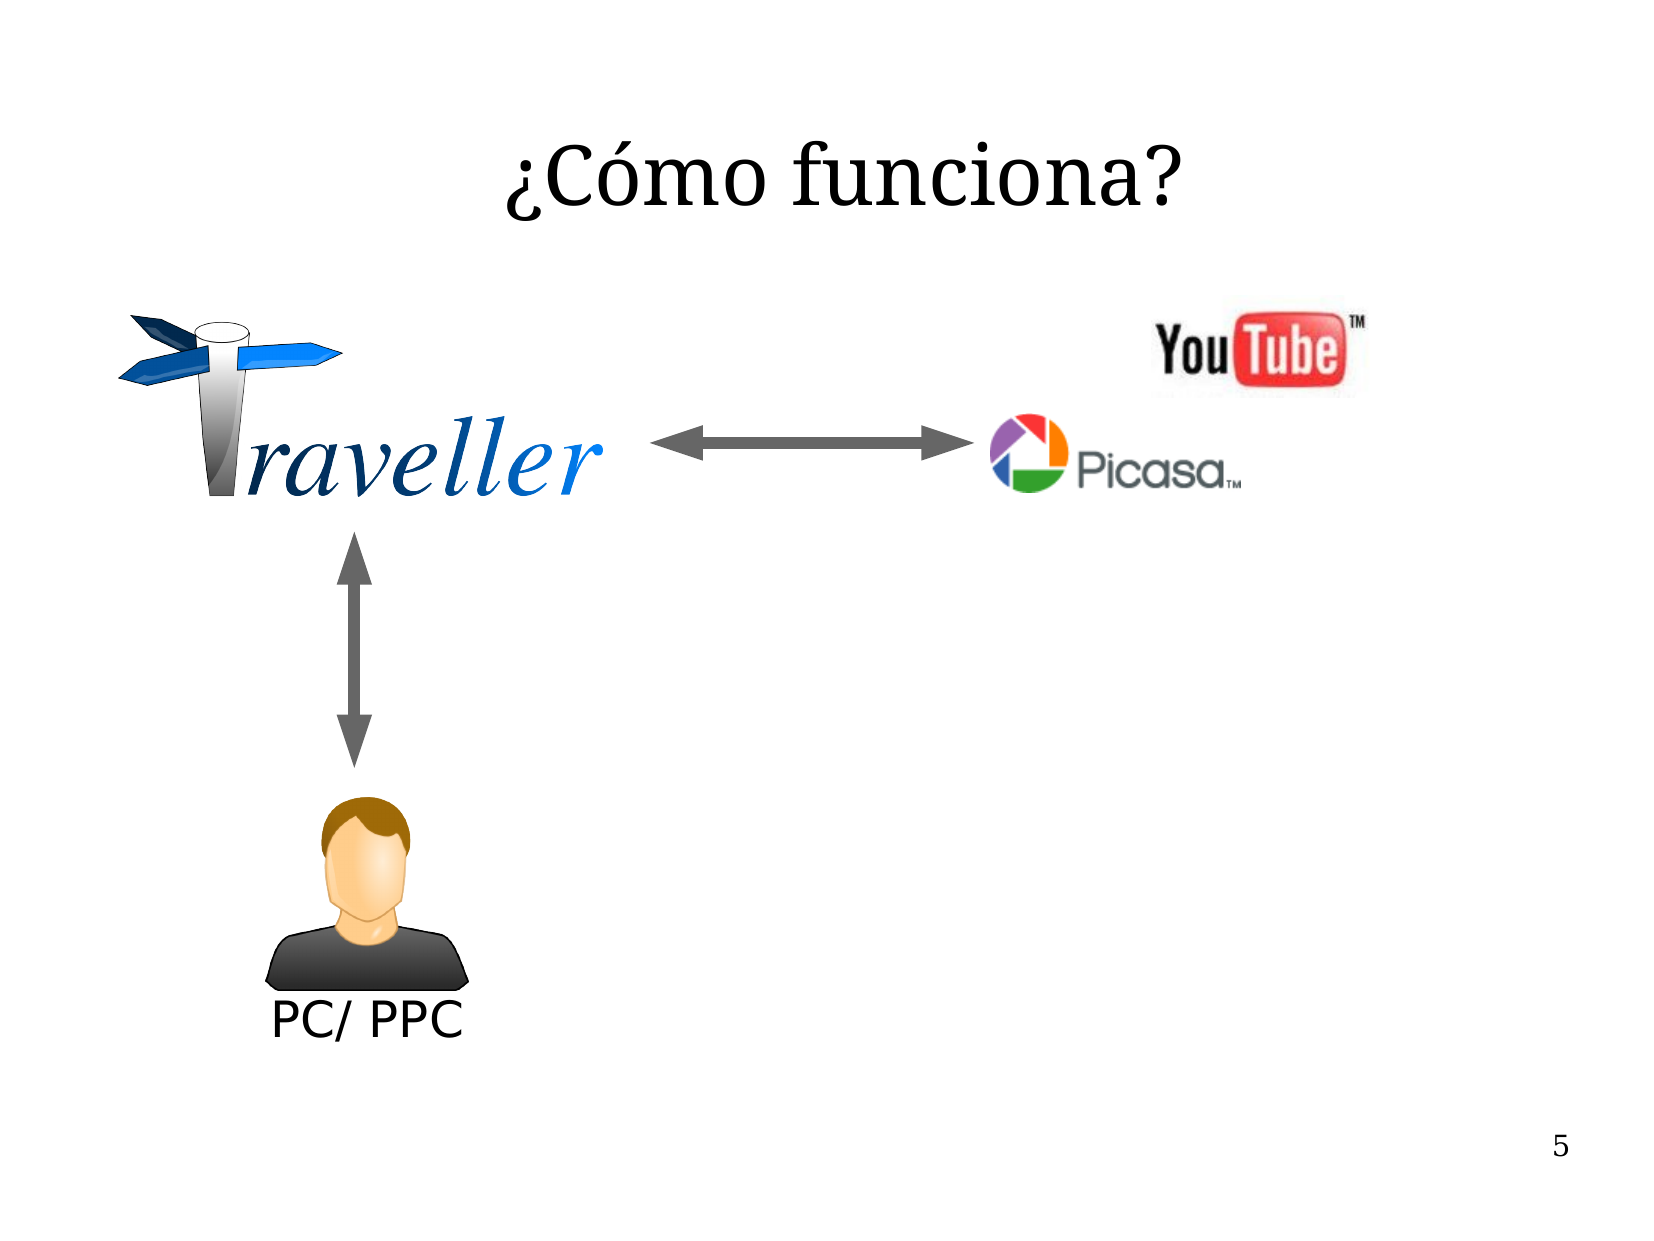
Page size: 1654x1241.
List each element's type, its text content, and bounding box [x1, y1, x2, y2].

subtitle [82, 297, 1571, 1117]
picture [1151, 295, 1370, 398]
picture [265, 797, 469, 991]
title ¿Cómo funciona? [82, 18, 1571, 288]
picture [990, 413, 1241, 494]
text_box PC/ PPC [252, 992, 475, 1071]
picture [118, 315, 603, 503]
